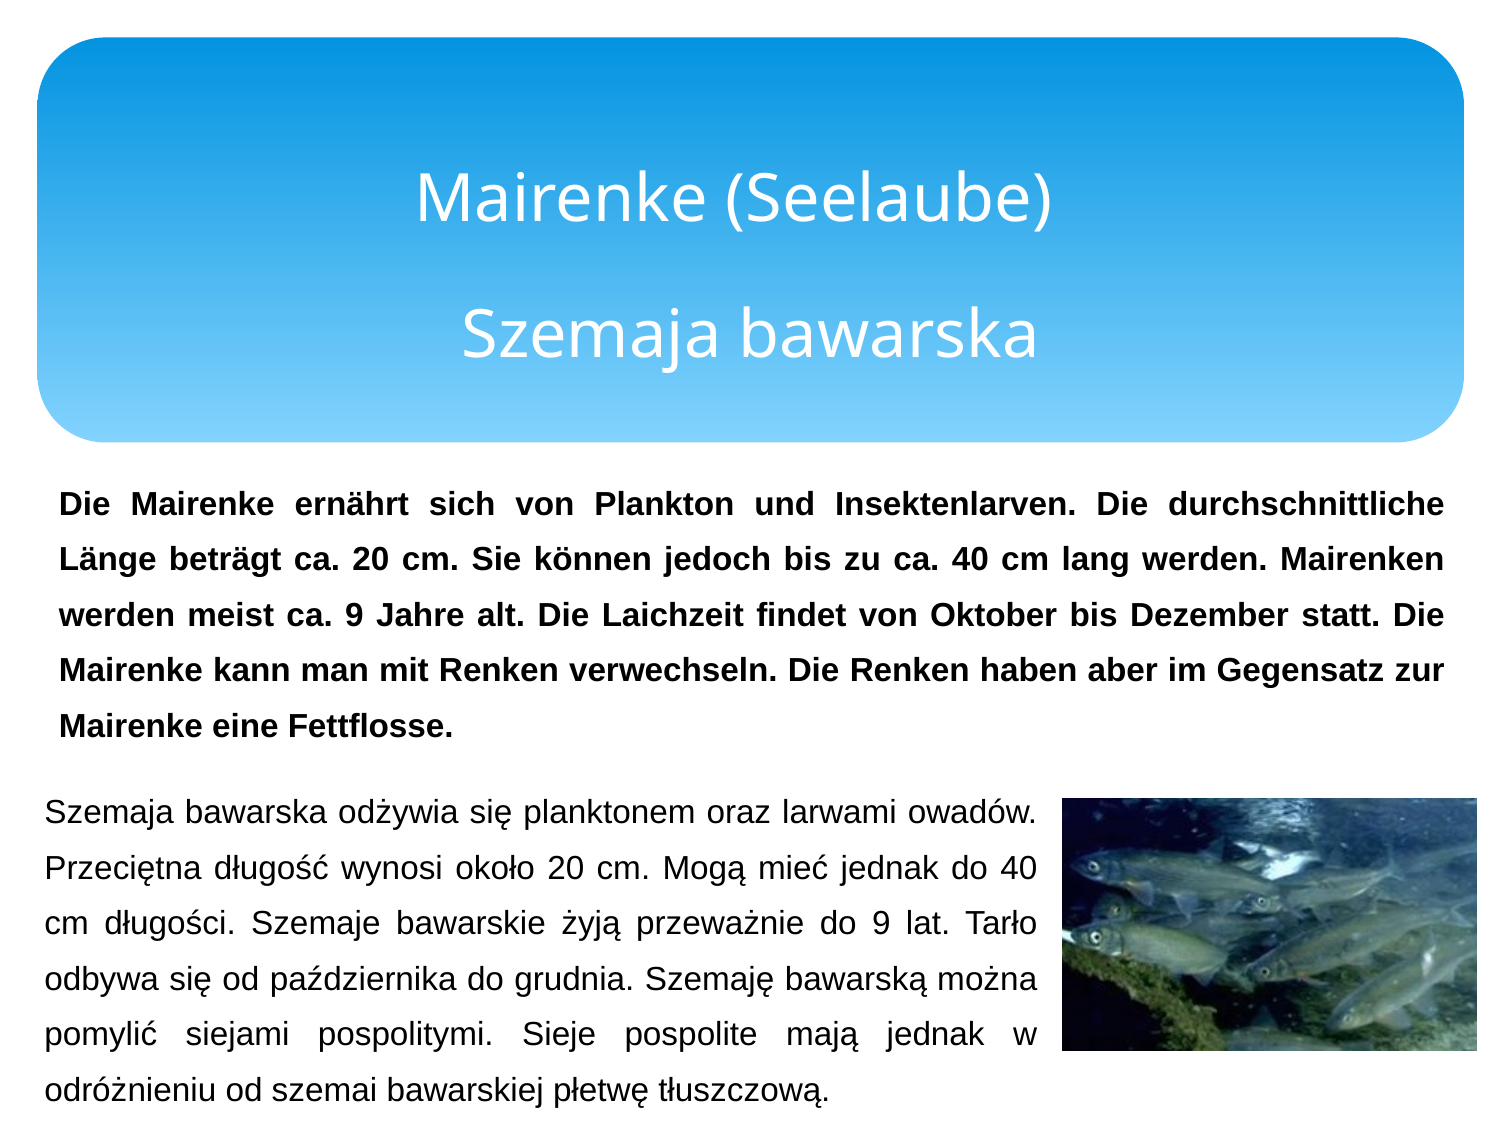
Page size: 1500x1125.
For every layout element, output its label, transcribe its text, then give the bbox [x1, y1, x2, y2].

subtitle Die Mairenke ernährt sich von Plankton und Insektenlarven. Die durchschnittliche Länge beträgt ca. 20 cm. Sie können jedoch bis zu ca. 40 cm lang werden. Mairenken werden meist ca. 9 Jahre alt. Die Laichzeit findet von Oktober bis Dezember statt. Die Mairenke kann man mit Renken verwechseln. Die Renken haben aber im Gegensatz zur Mairenke eine Fettflosse. [59, 465, 1447, 746]
text_box Szemaja bawarska odżywia się planktonem oraz larwami owadów. Przeciętna długość wynosi około 20 cm. Mogą mieć jednak do 40 cm długości. Szemaje bawarskie żyją przeważnie do 9 lat. Tarło odbywa się od października do grudnia. Szemaję bawarską można pomylić siejami pospolitymi. Sieje pospolite mają jednak w odróżnieniu od szemai bawarskiej płetwę tłuszczową. [29, 767, 1063, 1125]
title Mairenke (Seelaube) Szemaja bawarska [67, 106, 1418, 376]
picture [1062, 798, 1477, 1051]
